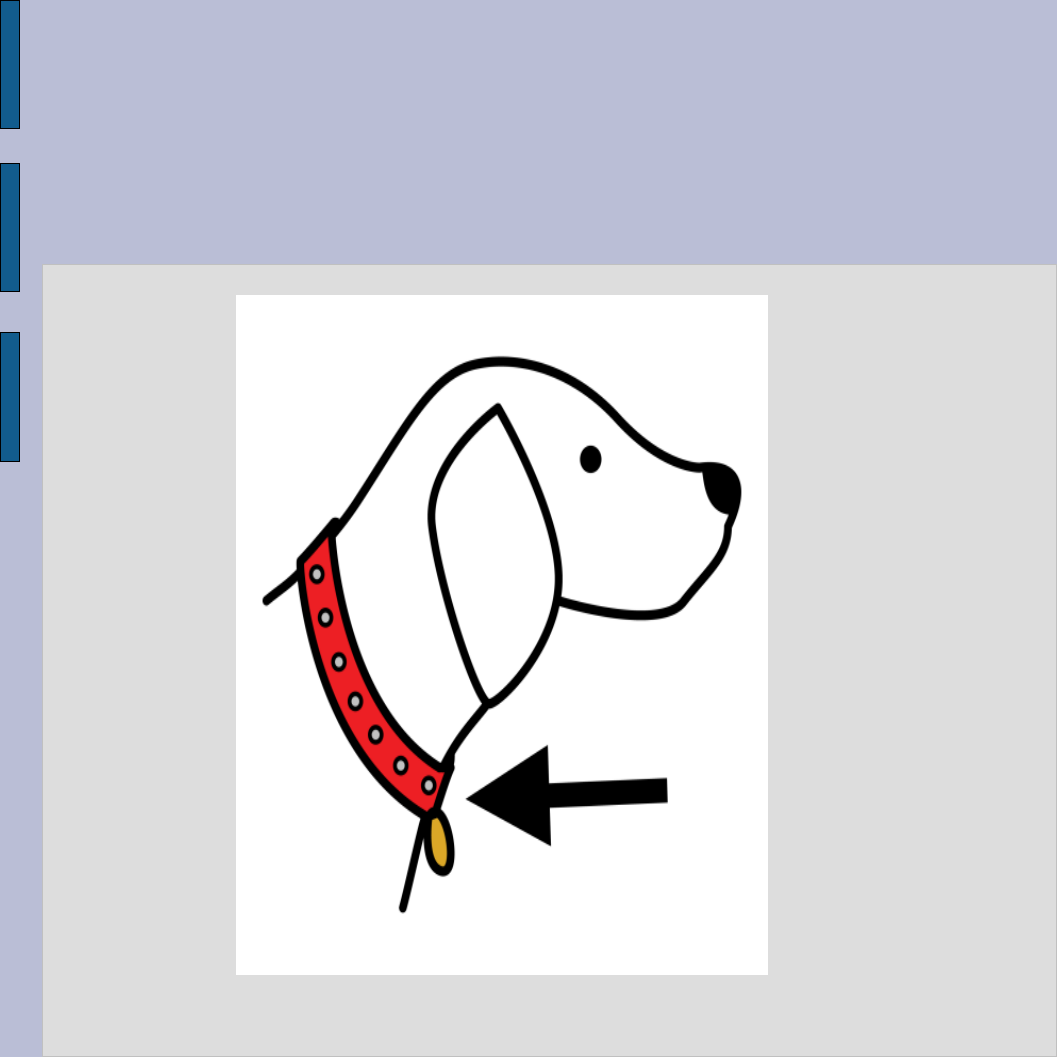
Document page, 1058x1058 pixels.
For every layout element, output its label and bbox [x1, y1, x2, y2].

picture [236, 295, 768, 975]
